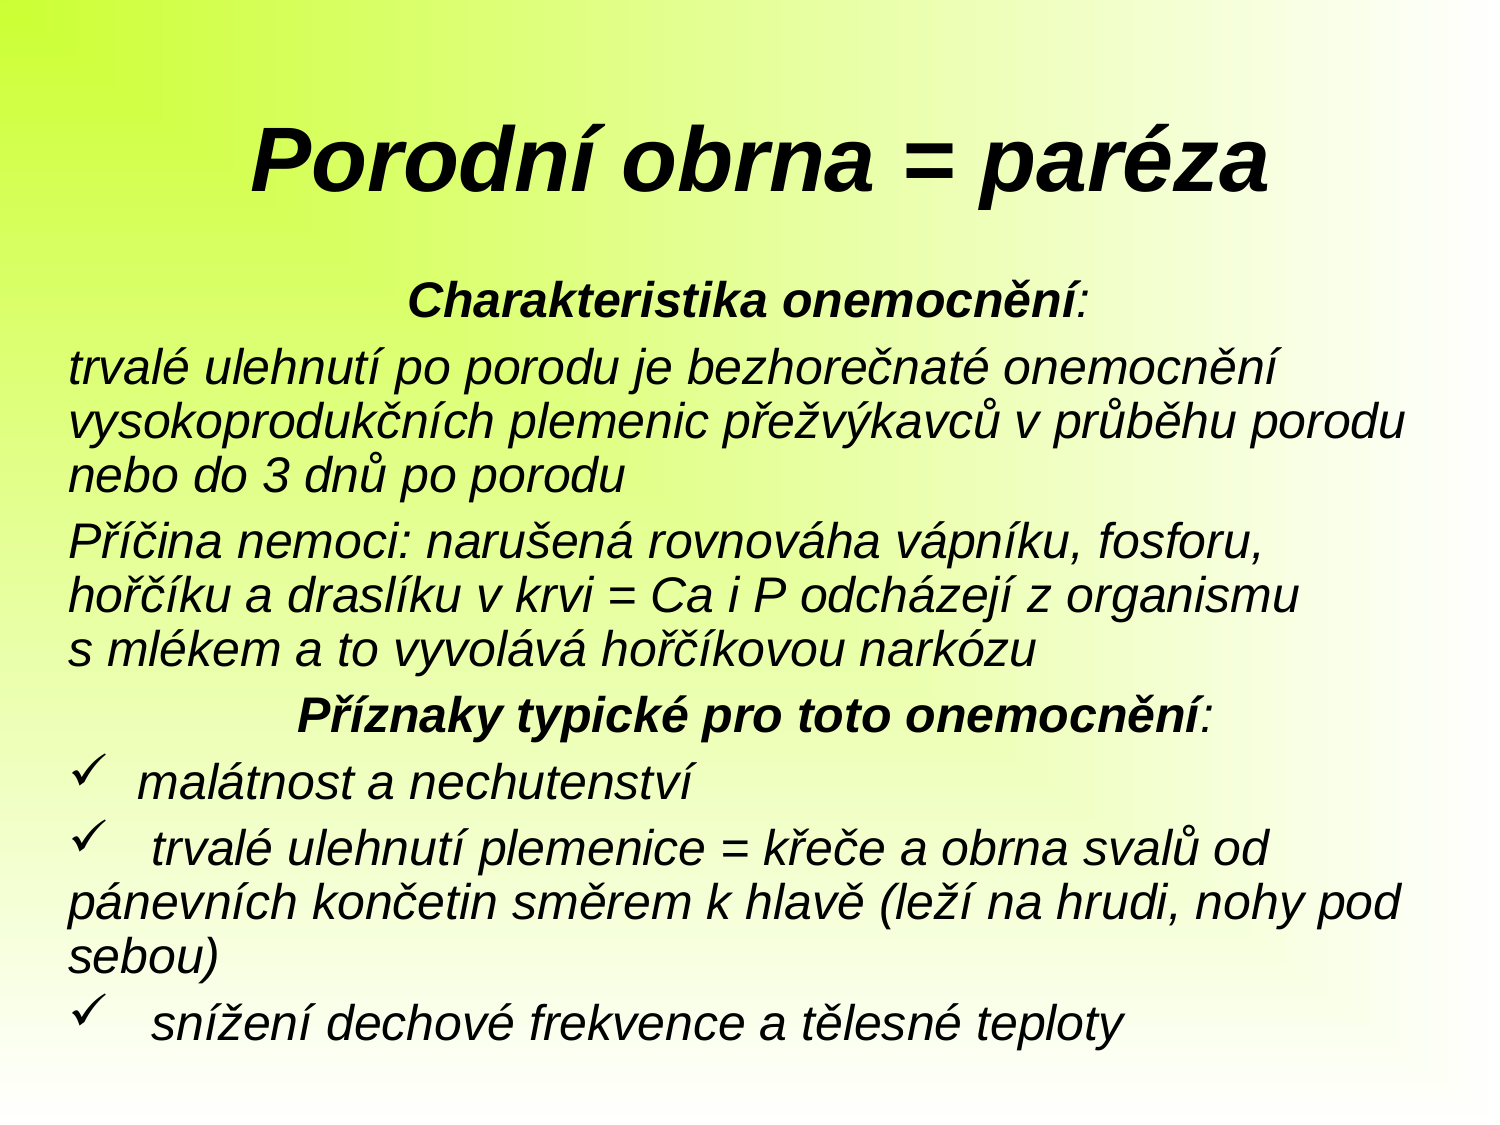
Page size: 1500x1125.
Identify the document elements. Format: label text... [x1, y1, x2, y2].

title Porodní obrna = paréza [123, 90, 1399, 221]
picture [0, 0, 1500, 1125]
text_box Charakteristika onemocnění: trvalé ulehnutí po porodu je bezhorečnaté onemocnění vysokoprodukčních plemenic přežvýkavců v průběhu porodu nebo do 3 dnů po porodu Příčina nemoci: narušená rovnováha vápníku, fosforu, hořčíku a draslíku v krvi = Ca i P odcházejí z organismu s mlékem a to vyvolává hořčíkovou narkózu Příznaky typické pro toto onemocnění: malátnost a nechutenství trvalé ulehnutí plemenice = křeče a obrna svalů od pánevních končetin směrem k hlavě (leží na hrudi, nohy pod sebou) snížení dechové frekvence a tělesné teploty [53, 267, 1459, 1094]
